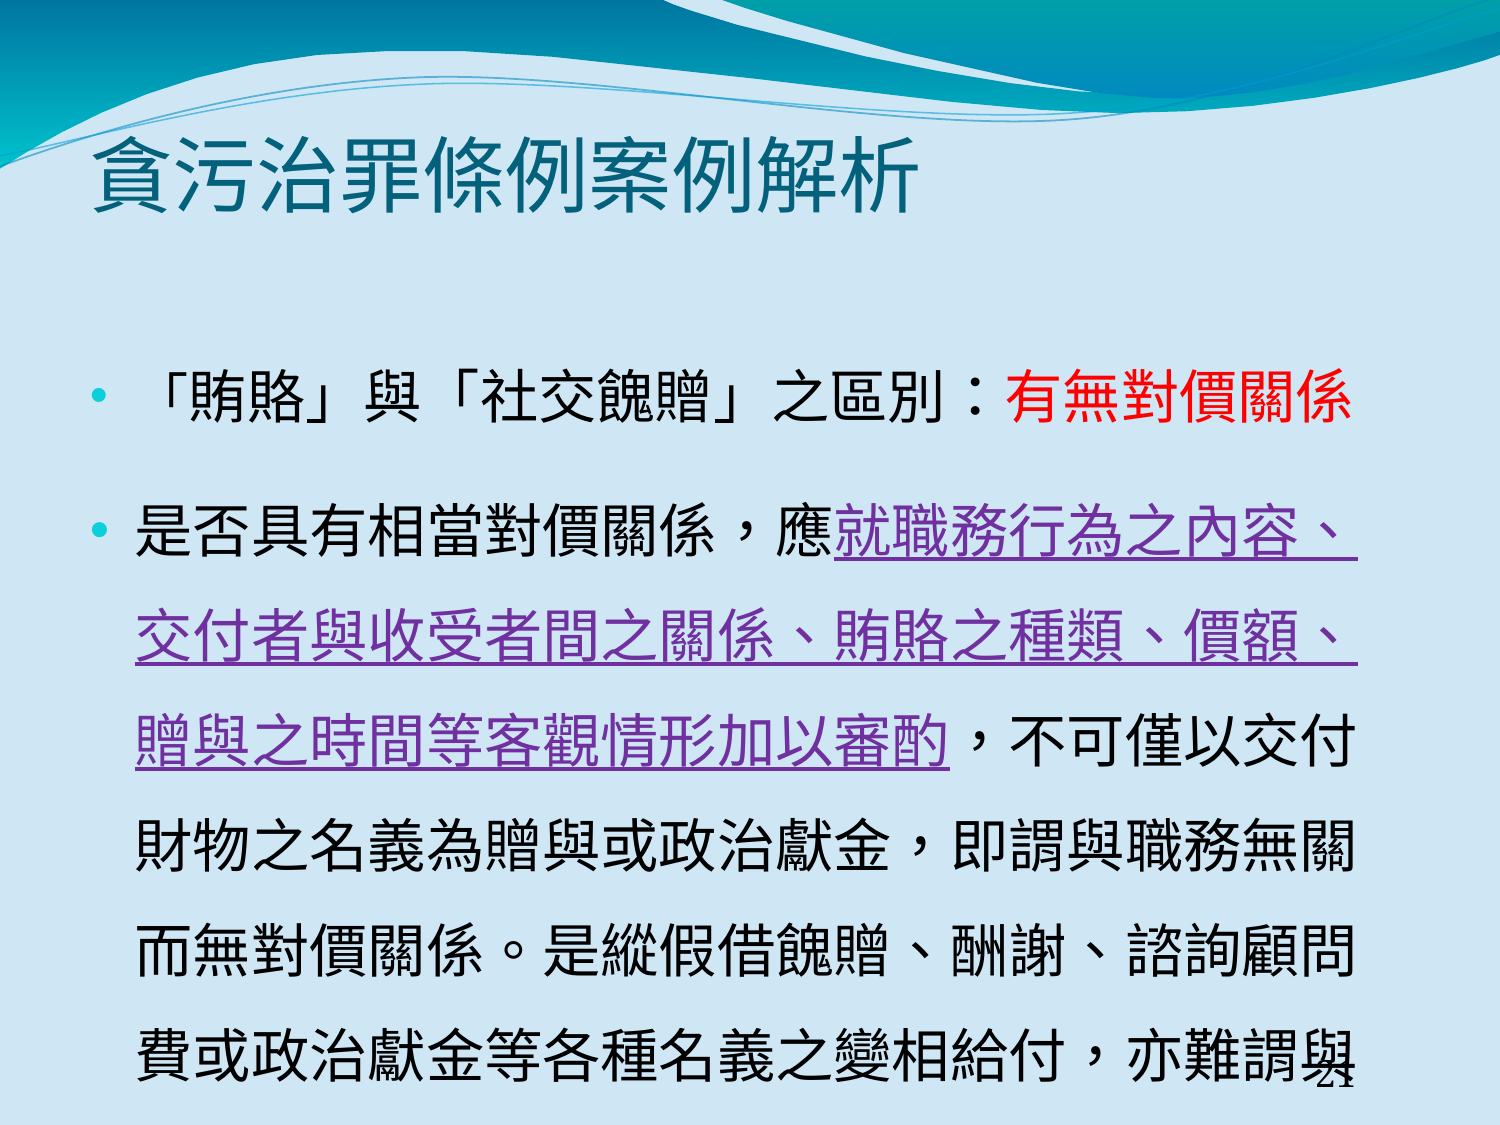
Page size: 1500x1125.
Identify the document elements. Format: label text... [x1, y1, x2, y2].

slide_number <編號> [1299, 1042, 1425, 1103]
title 貪污治罪條例案例解析 [75, 115, 1425, 303]
list 「賄賂」與「社交餽贈」之區別：有無對價關係 是否具有相當對價關係，應就職務行為之內容、交付者與收受者間之關係、賄賂之種類、價額、贈與之時間等客觀情形加以審酌，不可僅以交付財物之名義為贈與或政治獻金，即謂與職務無關而無對價關係。是縱假借餽贈、酬謝、諮詢顧問費或政治獻金等各種名義之變相給付，亦難謂與職務無關而無對價關係。 近日報載，某法官投資某補習班100萬元，約定每年固定分得50萬元報酬？ [75, 317, 1425, 1038]
